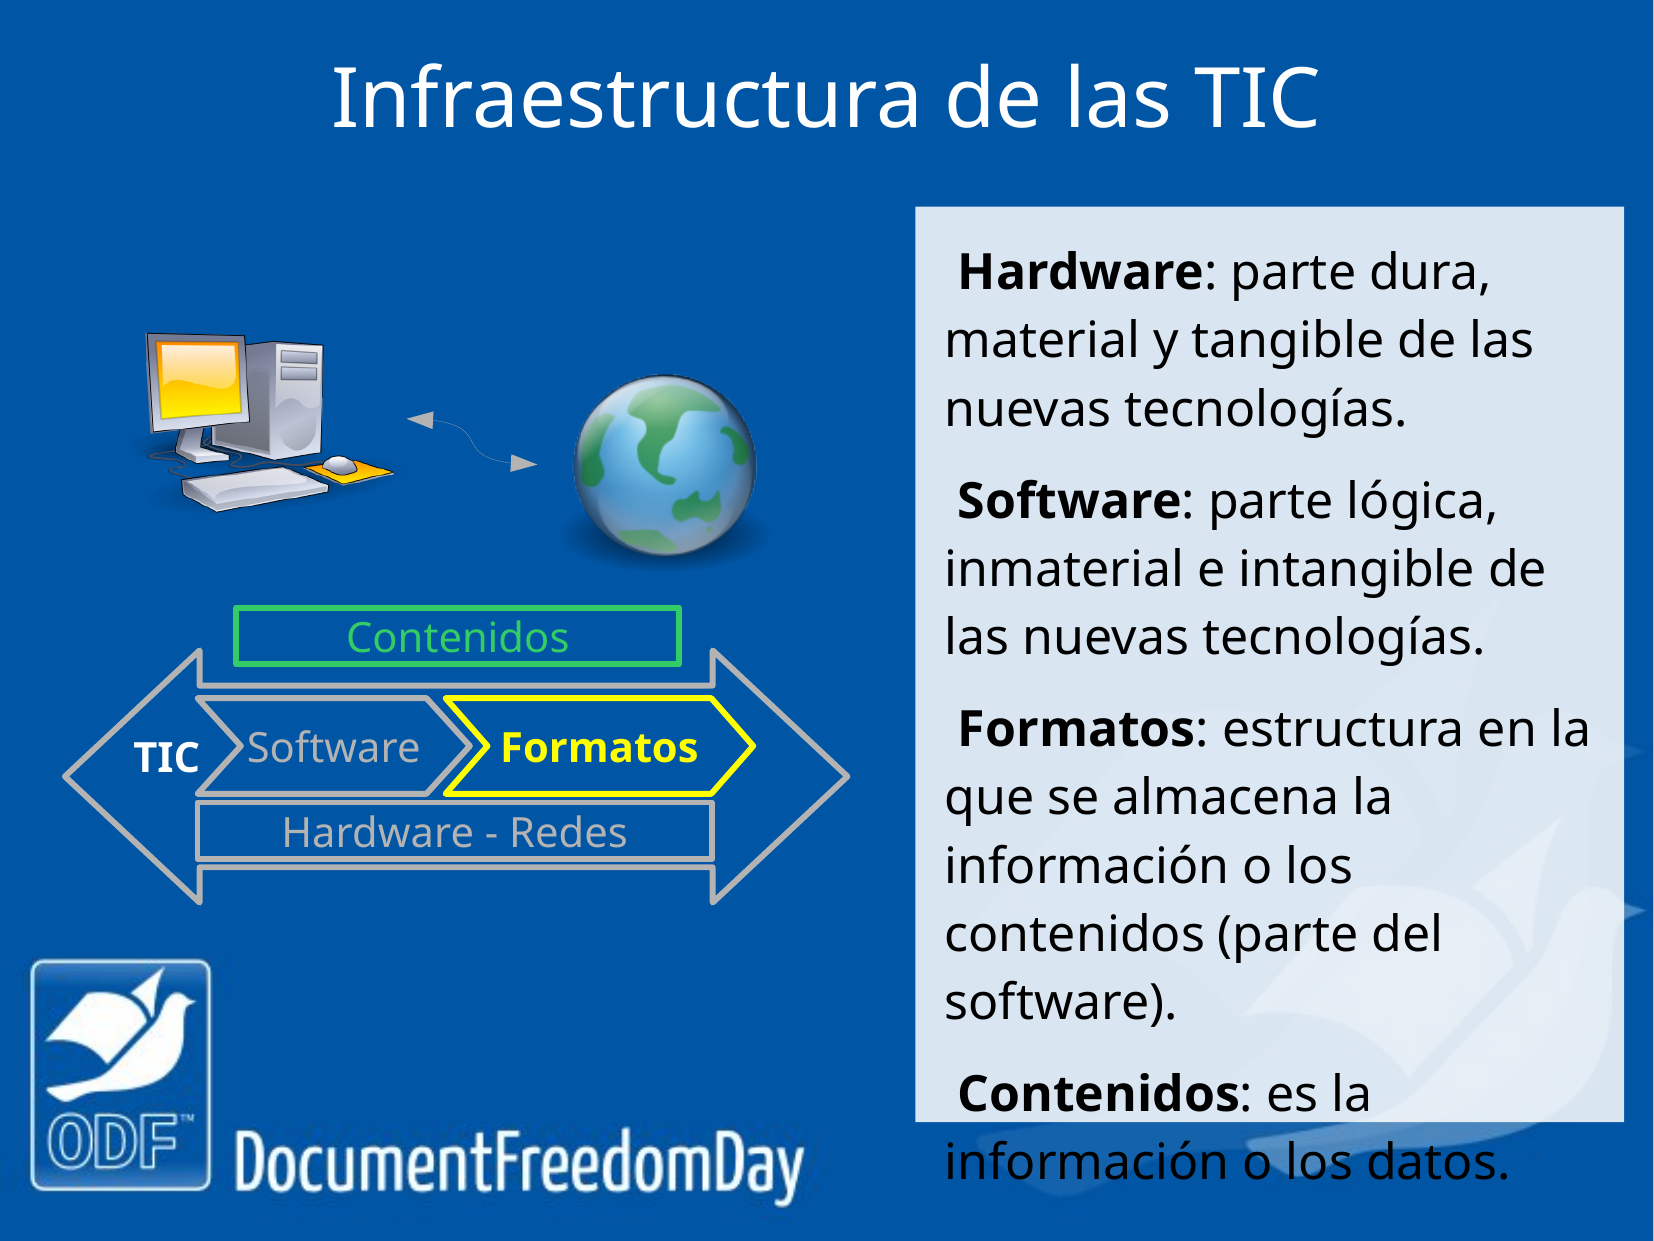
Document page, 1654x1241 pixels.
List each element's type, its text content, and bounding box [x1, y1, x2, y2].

picture [0, 0, 1654, 1241]
text_box TIC [118, 720, 243, 874]
text_box Contenidos [236, 607, 680, 665]
text_box Hardware - Redes [197, 802, 712, 860]
text_box Formatos [445, 698, 754, 794]
text_box Hardware: parte dura, material y tangible de las nuevas tecnologías. Software: parte lógica, inmaterial e intangible de las nuevas tecnologías. Formatos: estructura en la que se almacena la información o los contenidos (parte del software). Contenidos: es la información o los datos. [915, 206, 1625, 1123]
text_box Software [197, 698, 470, 794]
title Infraestructura de las TIC [82, 31, 1571, 160]
